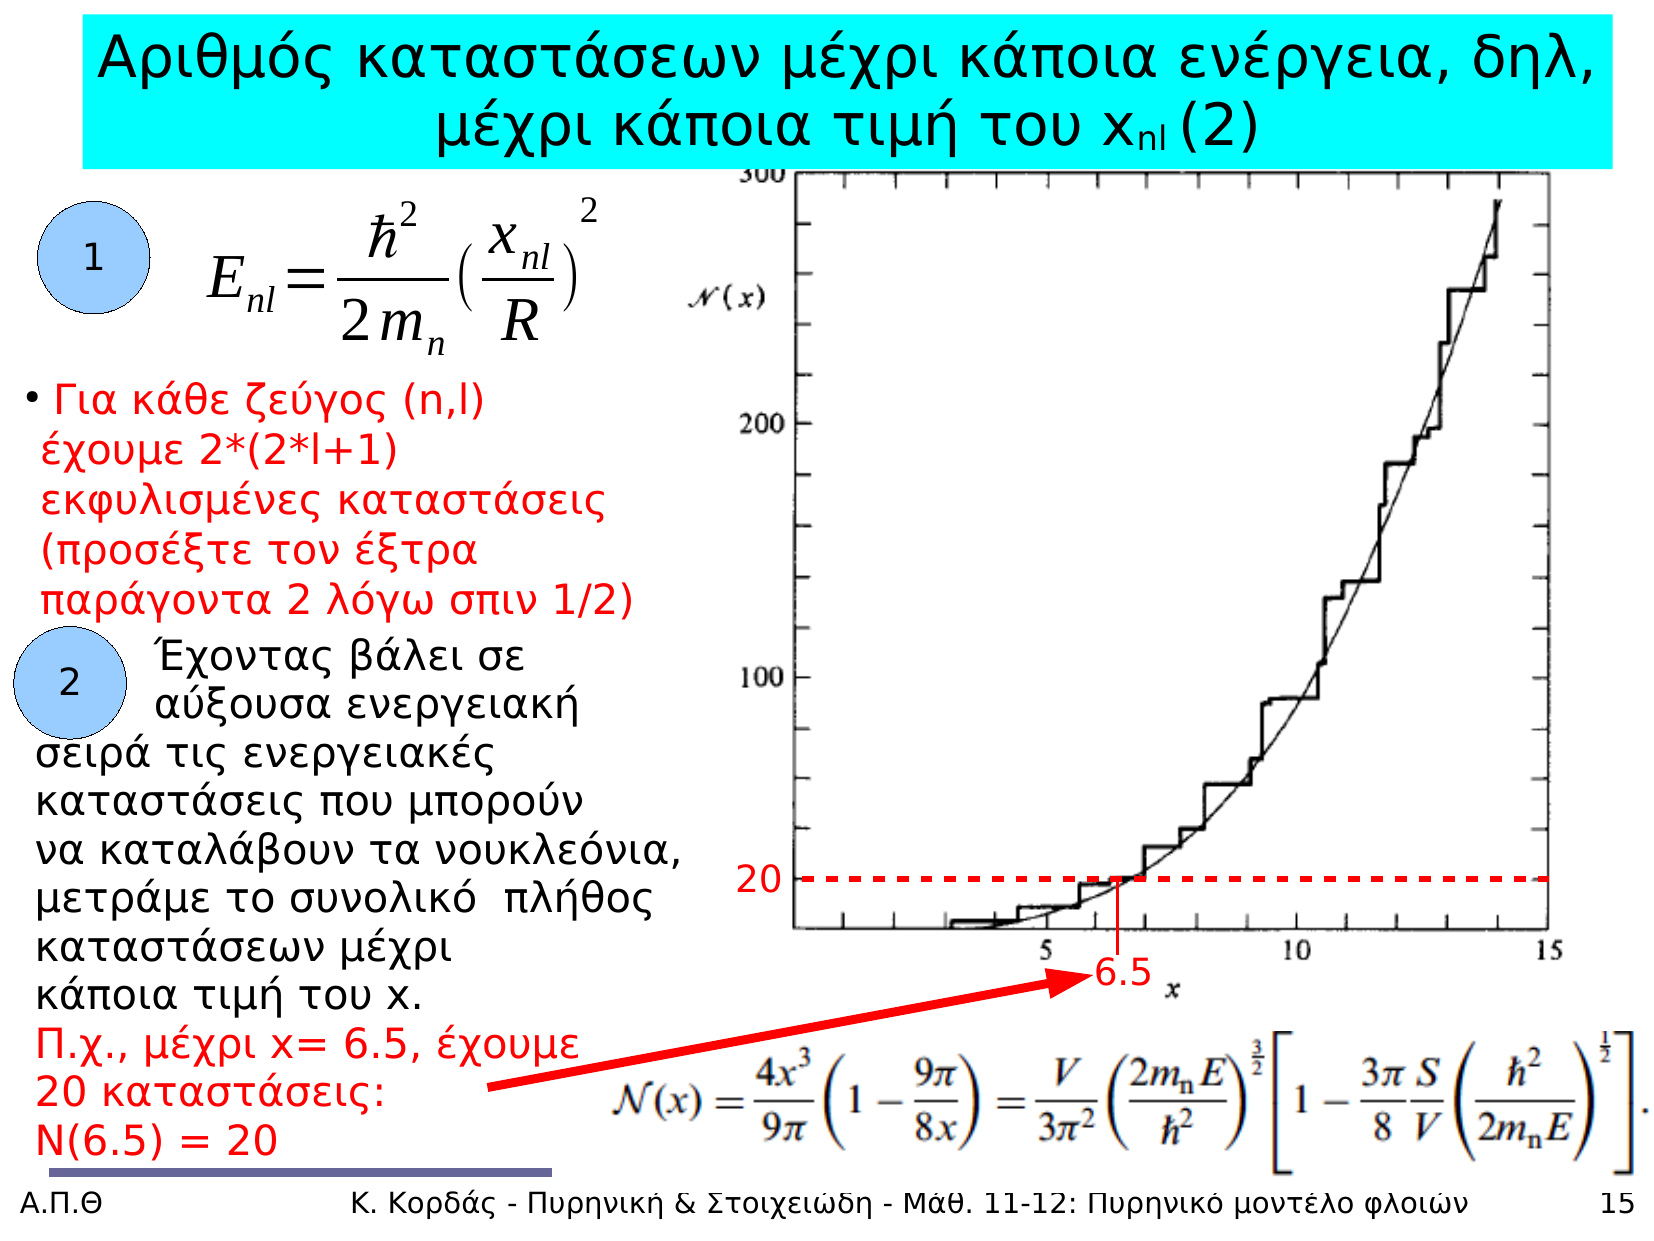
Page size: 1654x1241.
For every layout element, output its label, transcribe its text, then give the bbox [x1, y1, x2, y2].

text_box 1 [37, 201, 151, 314]
text_box Για κάθε ζεύγος (n,l) έχουμε 2*(2*l+1) εκφυλισμένες καταστάσεις (προσέξτε τον έξτρα παράγοντα 2 λόγω σπιν 1/2) [10, 365, 844, 631]
chart [187, 187, 615, 366]
text_box 20 [720, 850, 798, 910]
title Αριθμός καταστάσεων μέχρι κάποια ενέργεια, δηλ, μέχρι κάποια τιμή του xnl (2) [82, 14, 1613, 170]
text_box 2 [13, 659, 19, 707]
text_box Έχοντας βάλει σε αύξουσα ενεργειακή σειρά τις ενεργειακές καταστάσεις που μπορούν να καταλάβουν τα νουκλεόνια, μετράμε το συνολικό πλήθος καταστάσεων μέχρι κάποια τιμή του x. Π.χ., μέχρι x= 6.5, έχουμε 20 καταστάσεις: Ν(6.5) = 20 [19, 624, 712, 1173]
picture [552, 112, 1654, 1193]
text_box 6.5 [1078, 943, 1169, 1003]
